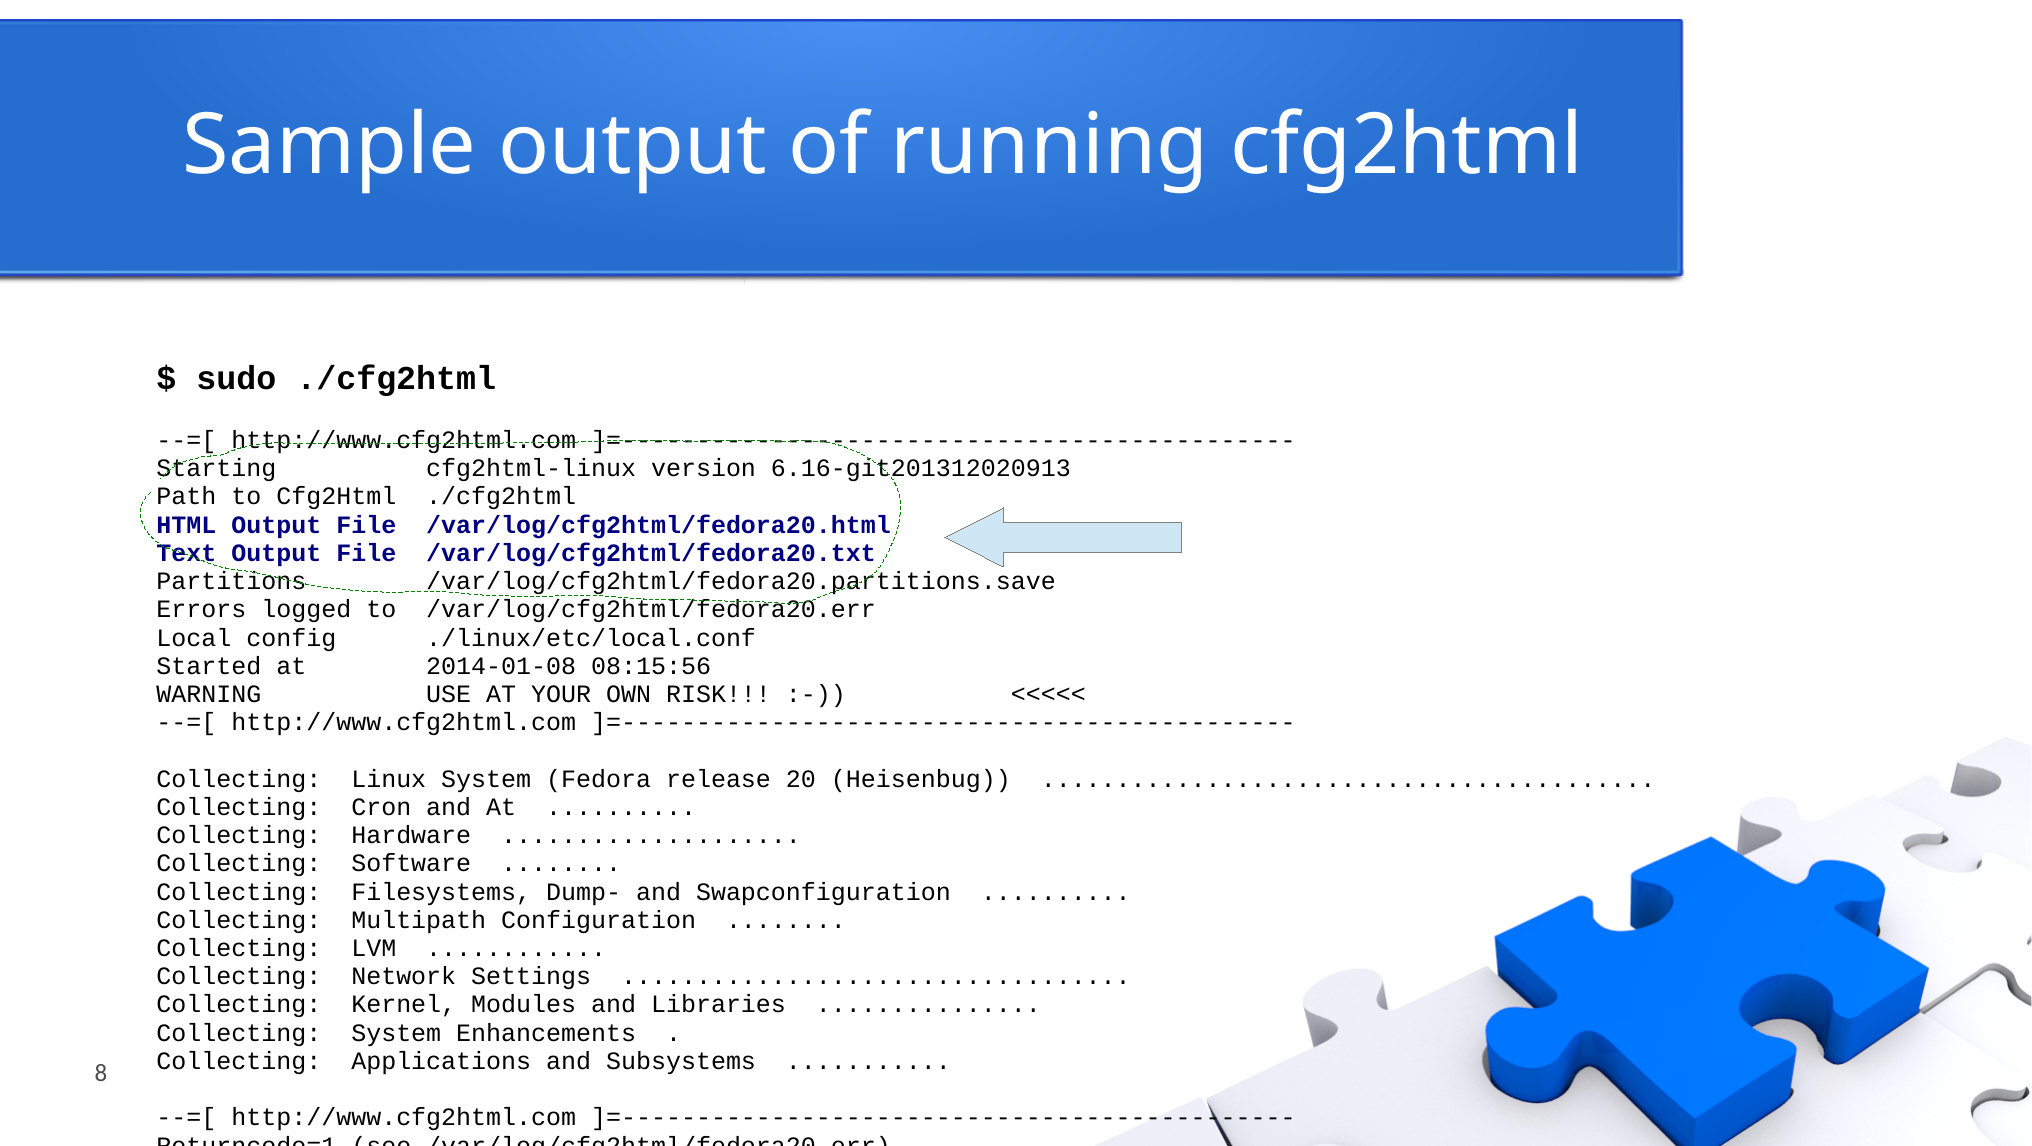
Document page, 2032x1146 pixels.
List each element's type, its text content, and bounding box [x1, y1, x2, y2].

text_box $ sudo ./cfg2html --=[ http://www.cfg2html.com ]=--------------------------------------------- Starting cfg2html-linux version 6.16-git201312020913 Path to Cfg2Html ./cfg2html HTML Output File /var/log/cfg2html/fedora20.html Text Output File /var/log/cfg2html/fedora20.txt Partitions /var/log/cfg2html/fedora20.partitions.save Errors logged to /var/log/cfg2html/fedora20.err Local config ./linux/etc/local.conf Started at 2014-01-08 08:15:56 WARNING USE AT YOUR OWN RISK!!! :-)) <<<<< --=[ http://www.cfg2html.com ]=--------------------------------------------- Collecting: Linux System (Fedora release 20 (Heisenbug)) ......................................... Collecting: Cron and At .......... Collecting: Hardware .................... Collecting: Software ........ Collecting: Filesystems, Dump- and Swapconfiguration .......... Collecting: Multipath Configuration ........ Collecting: LVM ............ Collecting: Network Settings .................................. Collecting: Kernel, Modules and Libraries ............... Collecting: System Enhancements . Collecting: Applications and Subsystems ........... --=[ http://www.cfg2html.com ]=--------------------------------------------- Returncode=1 (see /var/log/cfg2html/fedora20.err) [141, 354, 1672, 1146]
picture [1672, 605, 2032, 1146]
text_box [944, 507, 1182, 567]
picture [0, 19, 1689, 284]
title Sample output of running cfg2html [101, 45, 1666, 237]
